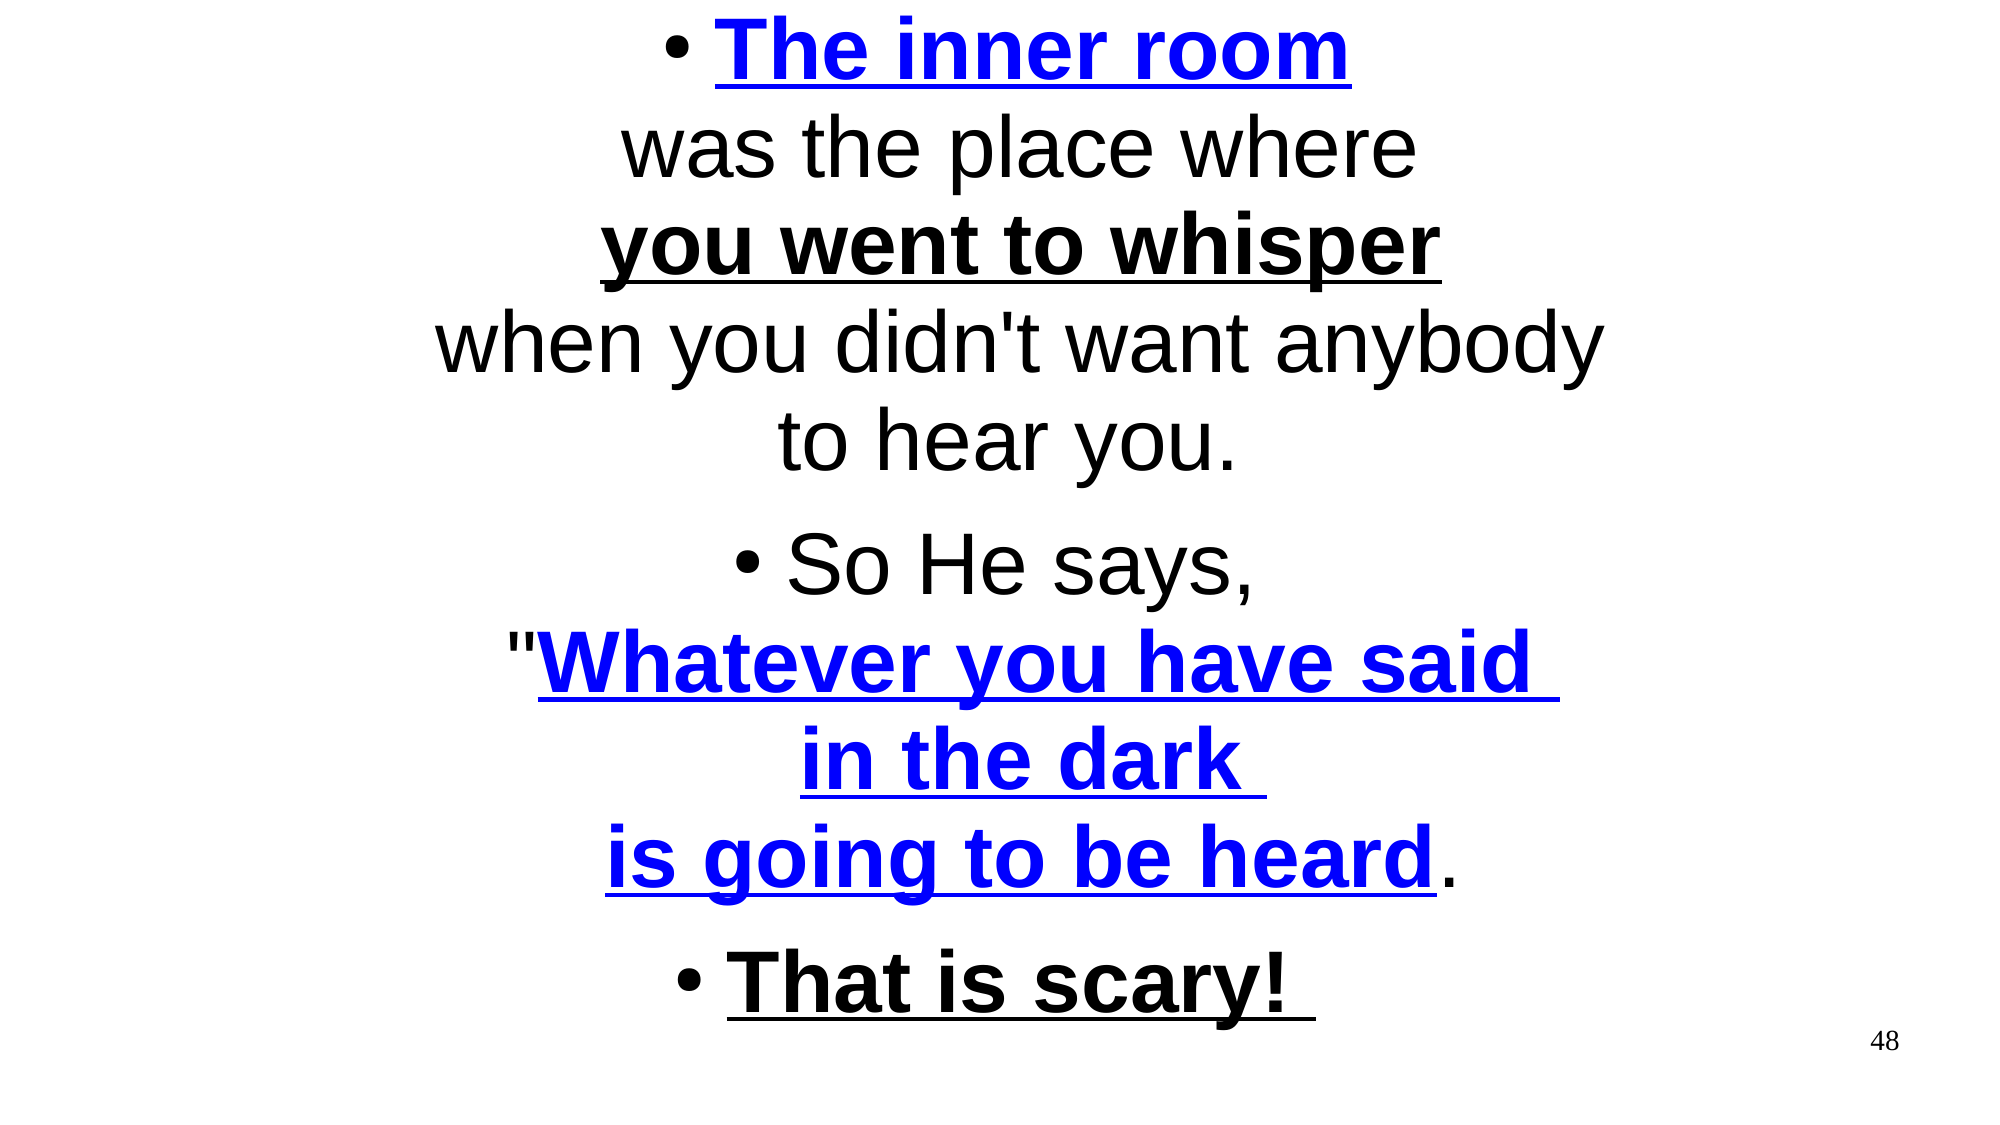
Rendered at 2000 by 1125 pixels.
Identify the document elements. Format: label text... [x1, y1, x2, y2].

list The inner room was the place where you went to whisper when you didn't want anybody to hear you. So He says, "Whatever you have said in the dark is going to be heard. That is scary! [0, 0, 1996, 1123]
